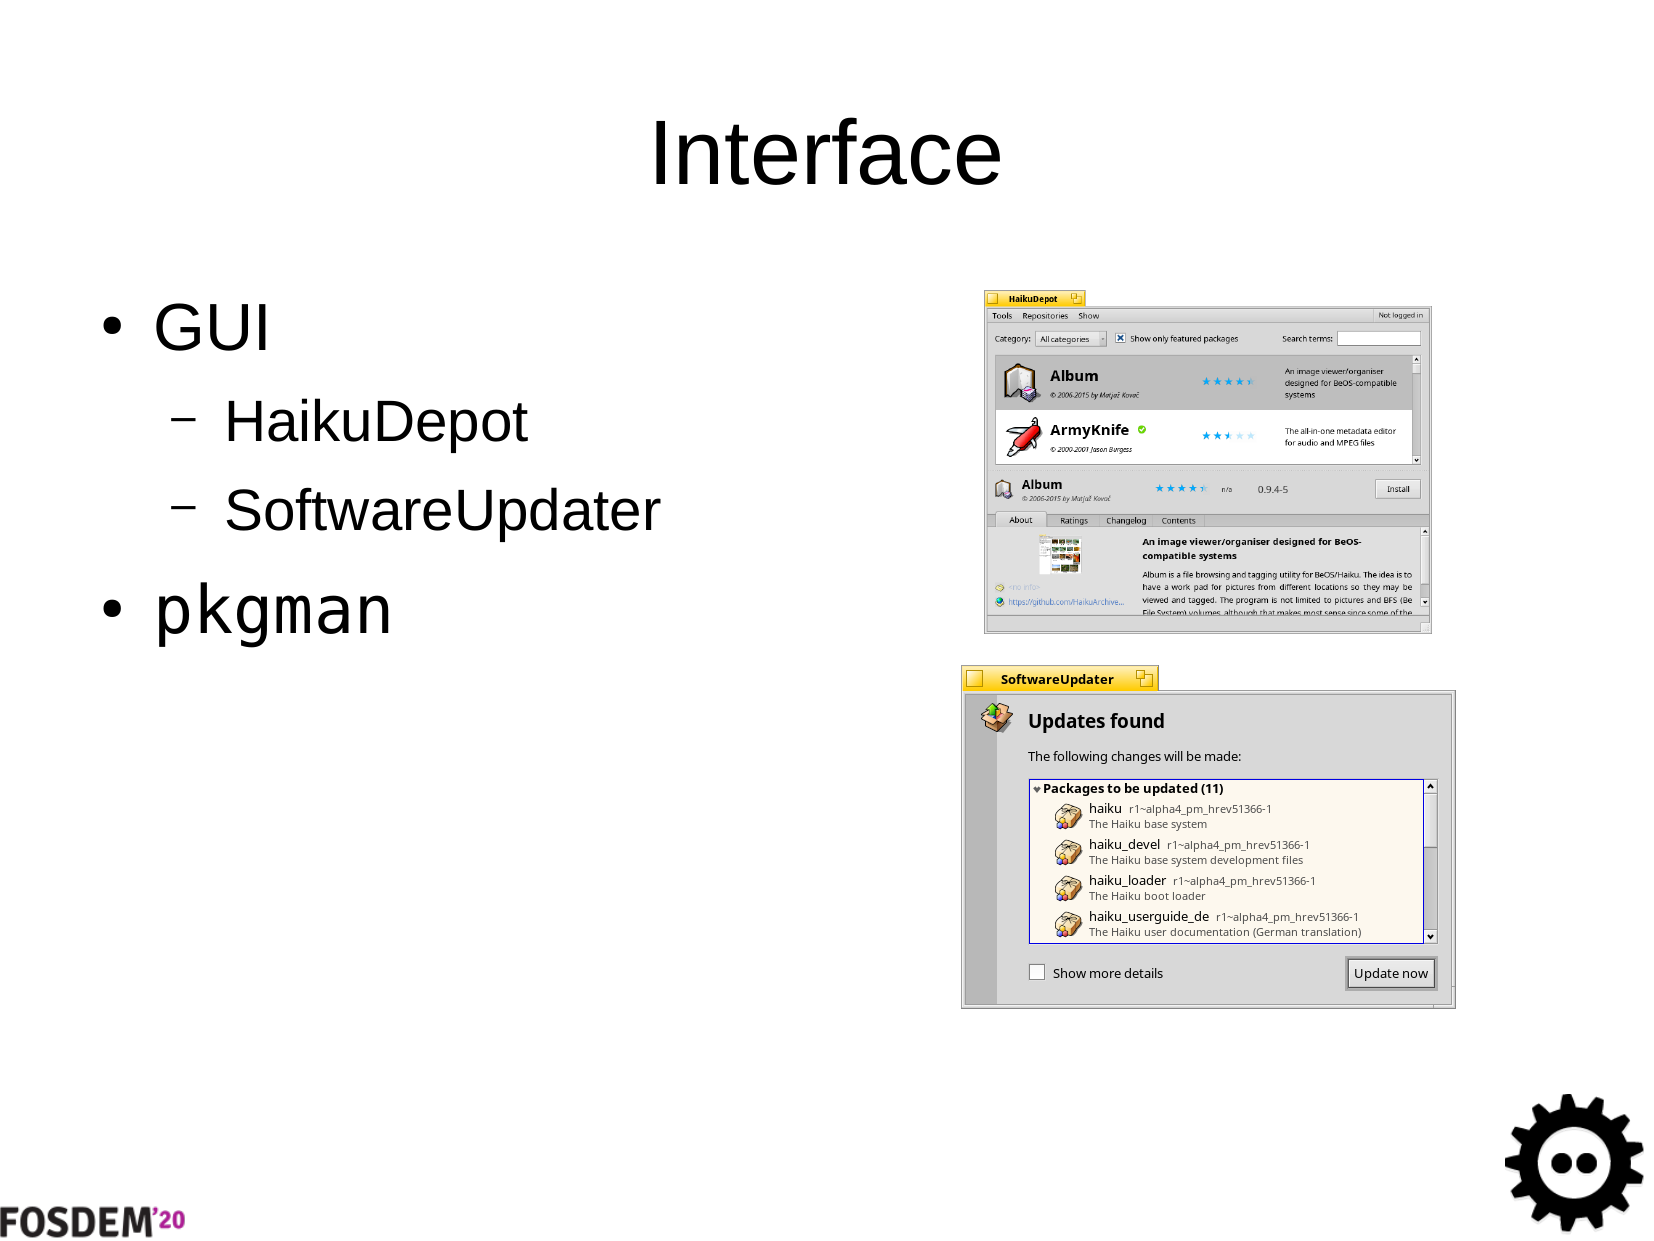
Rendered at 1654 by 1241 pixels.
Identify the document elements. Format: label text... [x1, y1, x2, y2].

list GUI HaikuDepot SoftwareUpdater pkgman [82, 290, 809, 1010]
picture [984, 290, 1432, 634]
picture [0, 1202, 188, 1241]
picture [1505, 1094, 1648, 1235]
title Interface [82, 49, 1571, 257]
picture [961, 665, 1456, 1009]
